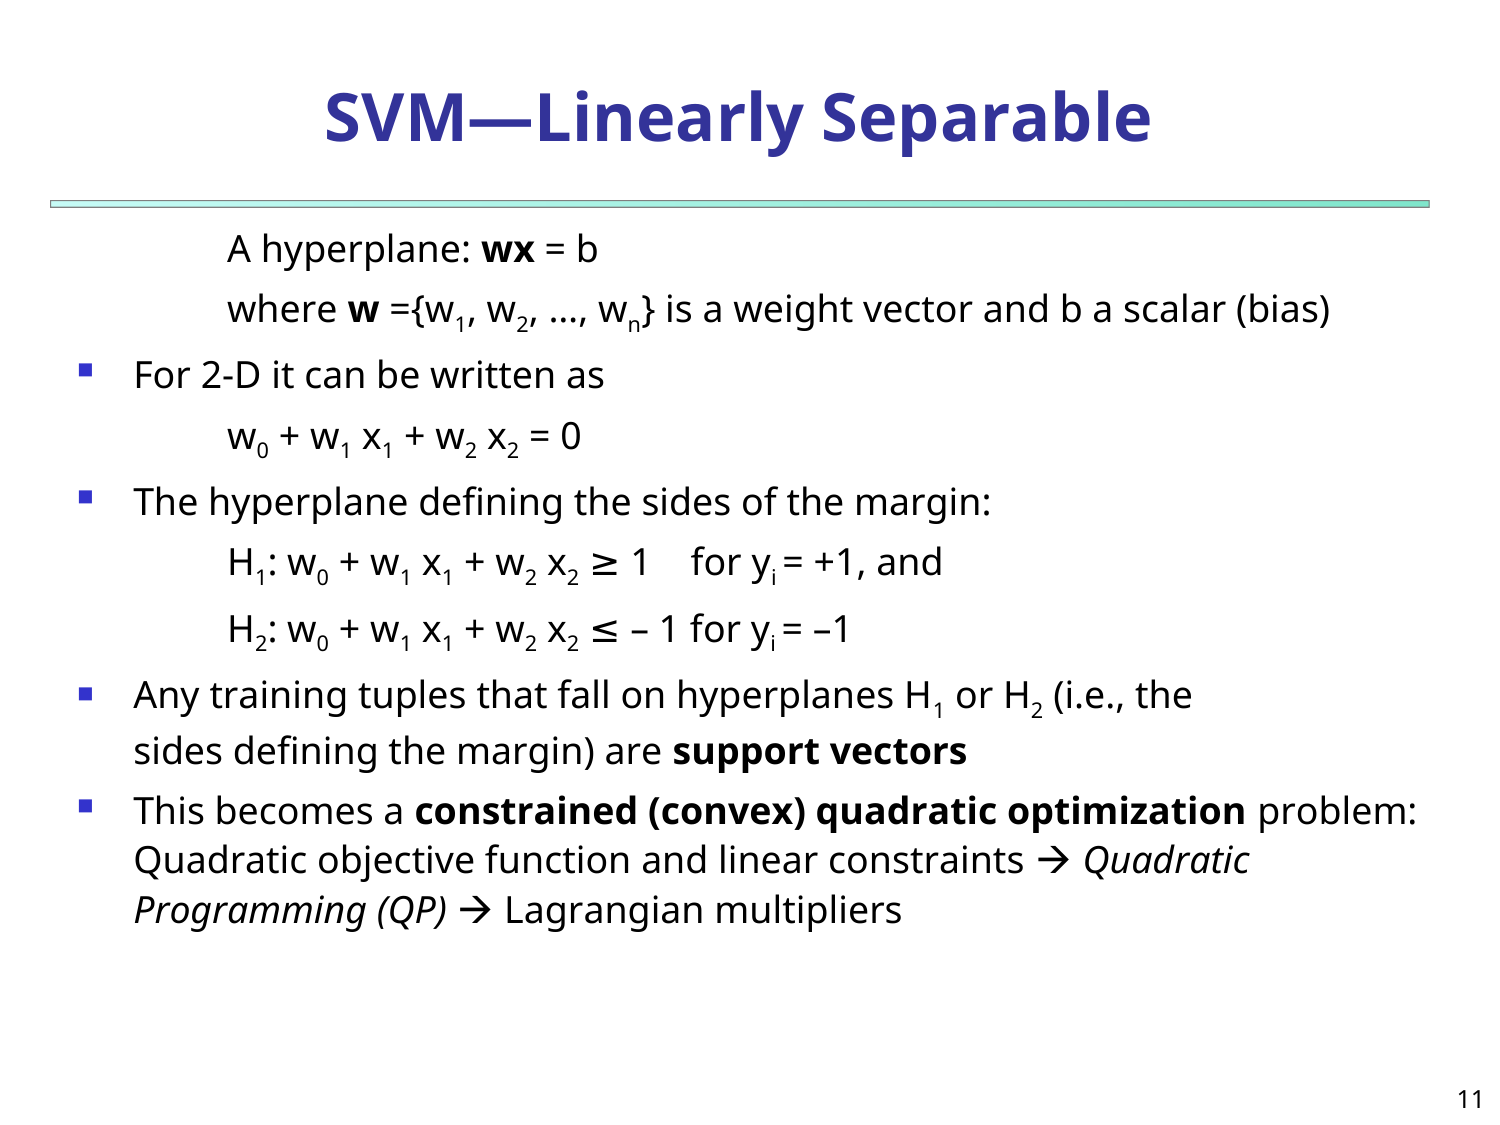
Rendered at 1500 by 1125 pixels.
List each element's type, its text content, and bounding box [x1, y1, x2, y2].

text_box <number> [1187, 1062, 1500, 1125]
text_box A hyperplane: wx = b where w ={w1, w2, …, wn} is a weight vector and b a scalar (bias) For 2-D it can be written as w0 + w1 x1 + w2 x2 = 0 The hyperplane defining the sides of the margin: H1: w0 + w1 x1 + w2 x2 ≥ 1 for yi = +1, and H2: w0 + w1 x1 + w2 x2 ≤ – 1 for yi = –1 Any training tuples that fall on hyperplanes H1 or H2 (i.e., the sides defining the margin) are support vectors This becomes a constrained (convex) quadratic optimization problem: Quadratic objective function and linear constraints  Quadratic Programming (QP)  Lagrangian multipliers [62, 212, 1450, 1038]
title SVM—Linearly Separable [50, 62, 1429, 163]
